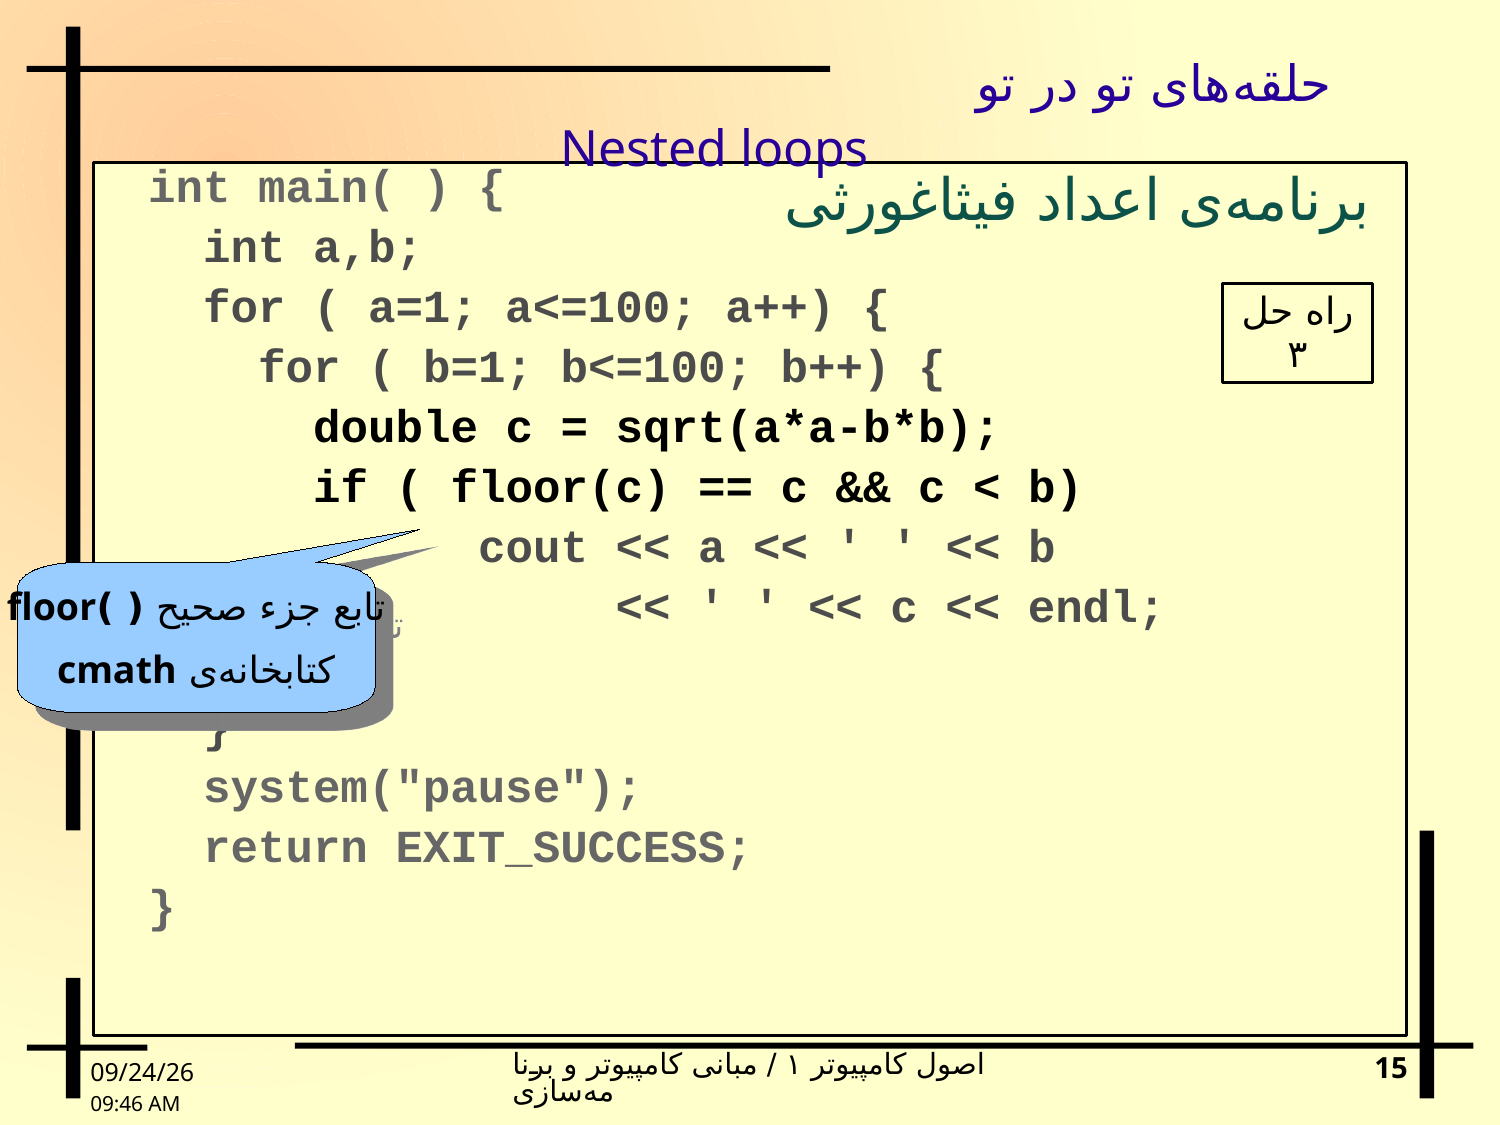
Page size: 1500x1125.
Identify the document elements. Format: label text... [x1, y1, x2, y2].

title حلقه‌‌های تو در تو Nested loops [74, 58, 1356, 178]
list int main( ) { int a,b; for ( a=1; a<=100; a++) { for ( b=1; b<=100; b++) { double c = sqrt(a*a-b*b); if ( floor(c) == c && c < b) cout << a << ' ' << b << ' ' << c << endl; } } system("pause"); return EXIT_SUCCESS; } [93, 178, 1407, 1036]
list برنامه‌ی اعداد فیثاغورثی [105, 166, 1423, 279]
text_box راه حل ۳ [1222, 283, 1373, 358]
text_box تابع جزء صحیح ( )floor کتابخانه‌ی cmath [17, 529, 420, 713]
